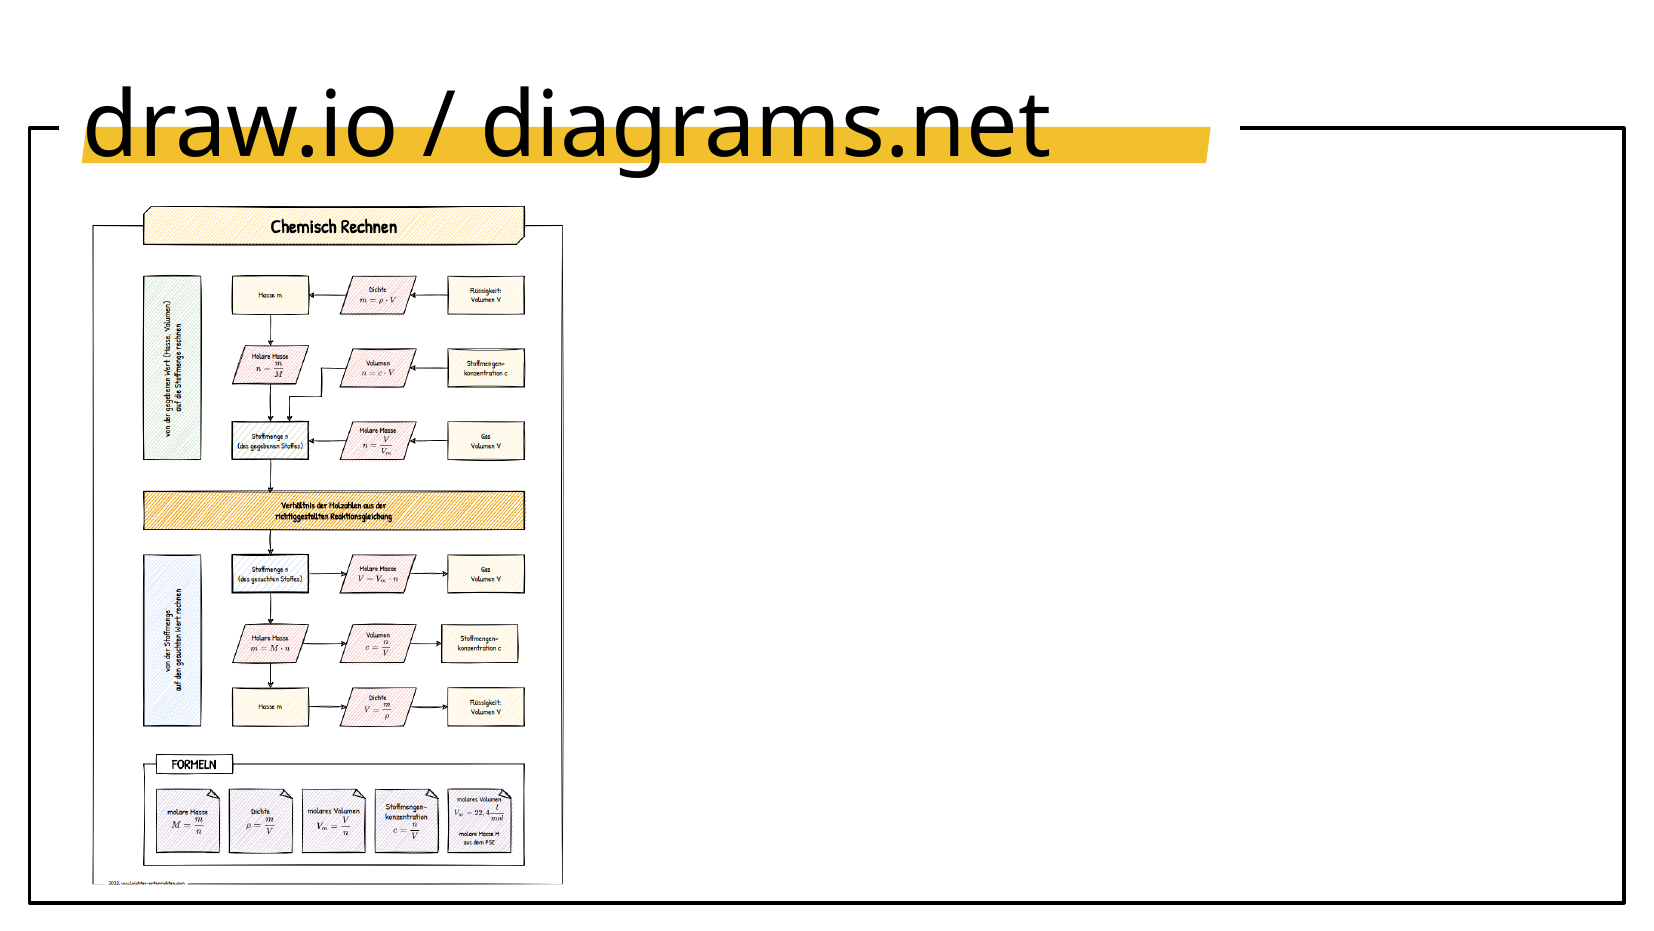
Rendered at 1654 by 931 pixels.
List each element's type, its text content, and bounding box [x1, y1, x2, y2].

picture [88, 198, 565, 886]
title draw.io / diagrams.net [82, 42, 1571, 199]
